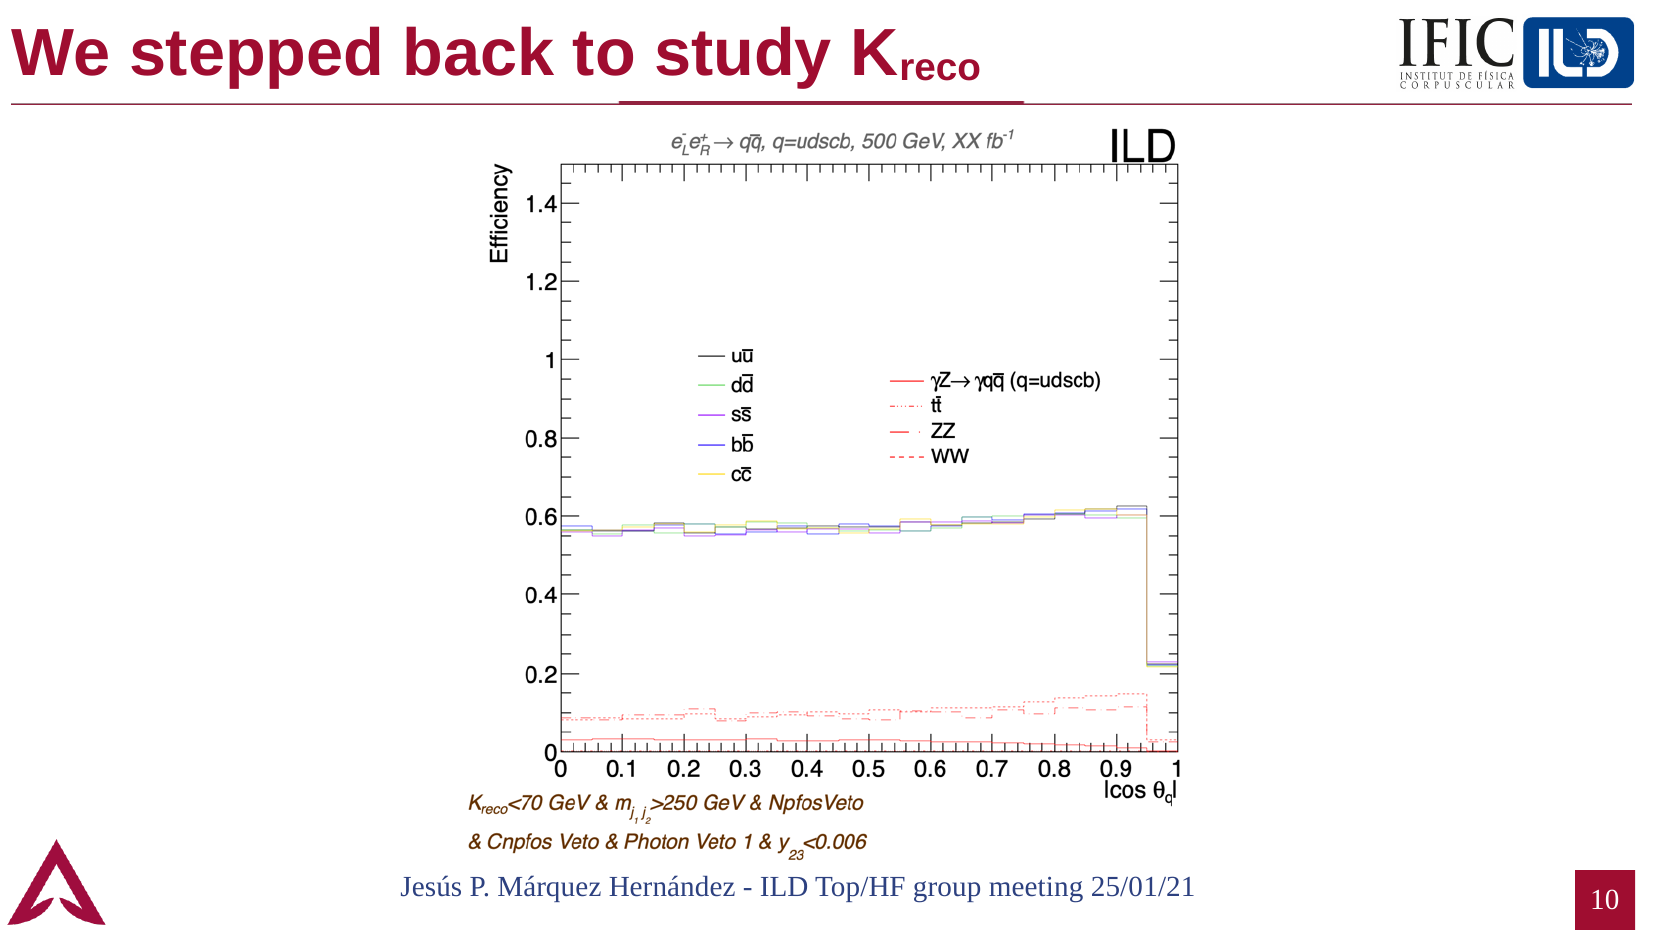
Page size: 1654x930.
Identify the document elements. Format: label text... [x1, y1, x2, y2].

title We stepped back to study Kreco [11, 14, 1500, 102]
picture [1500, 16, 1517, 92]
picture [11, 101, 1632, 105]
picture [7, 839, 106, 925]
picture [436, 126, 1217, 871]
picture [1522, 14, 1635, 90]
